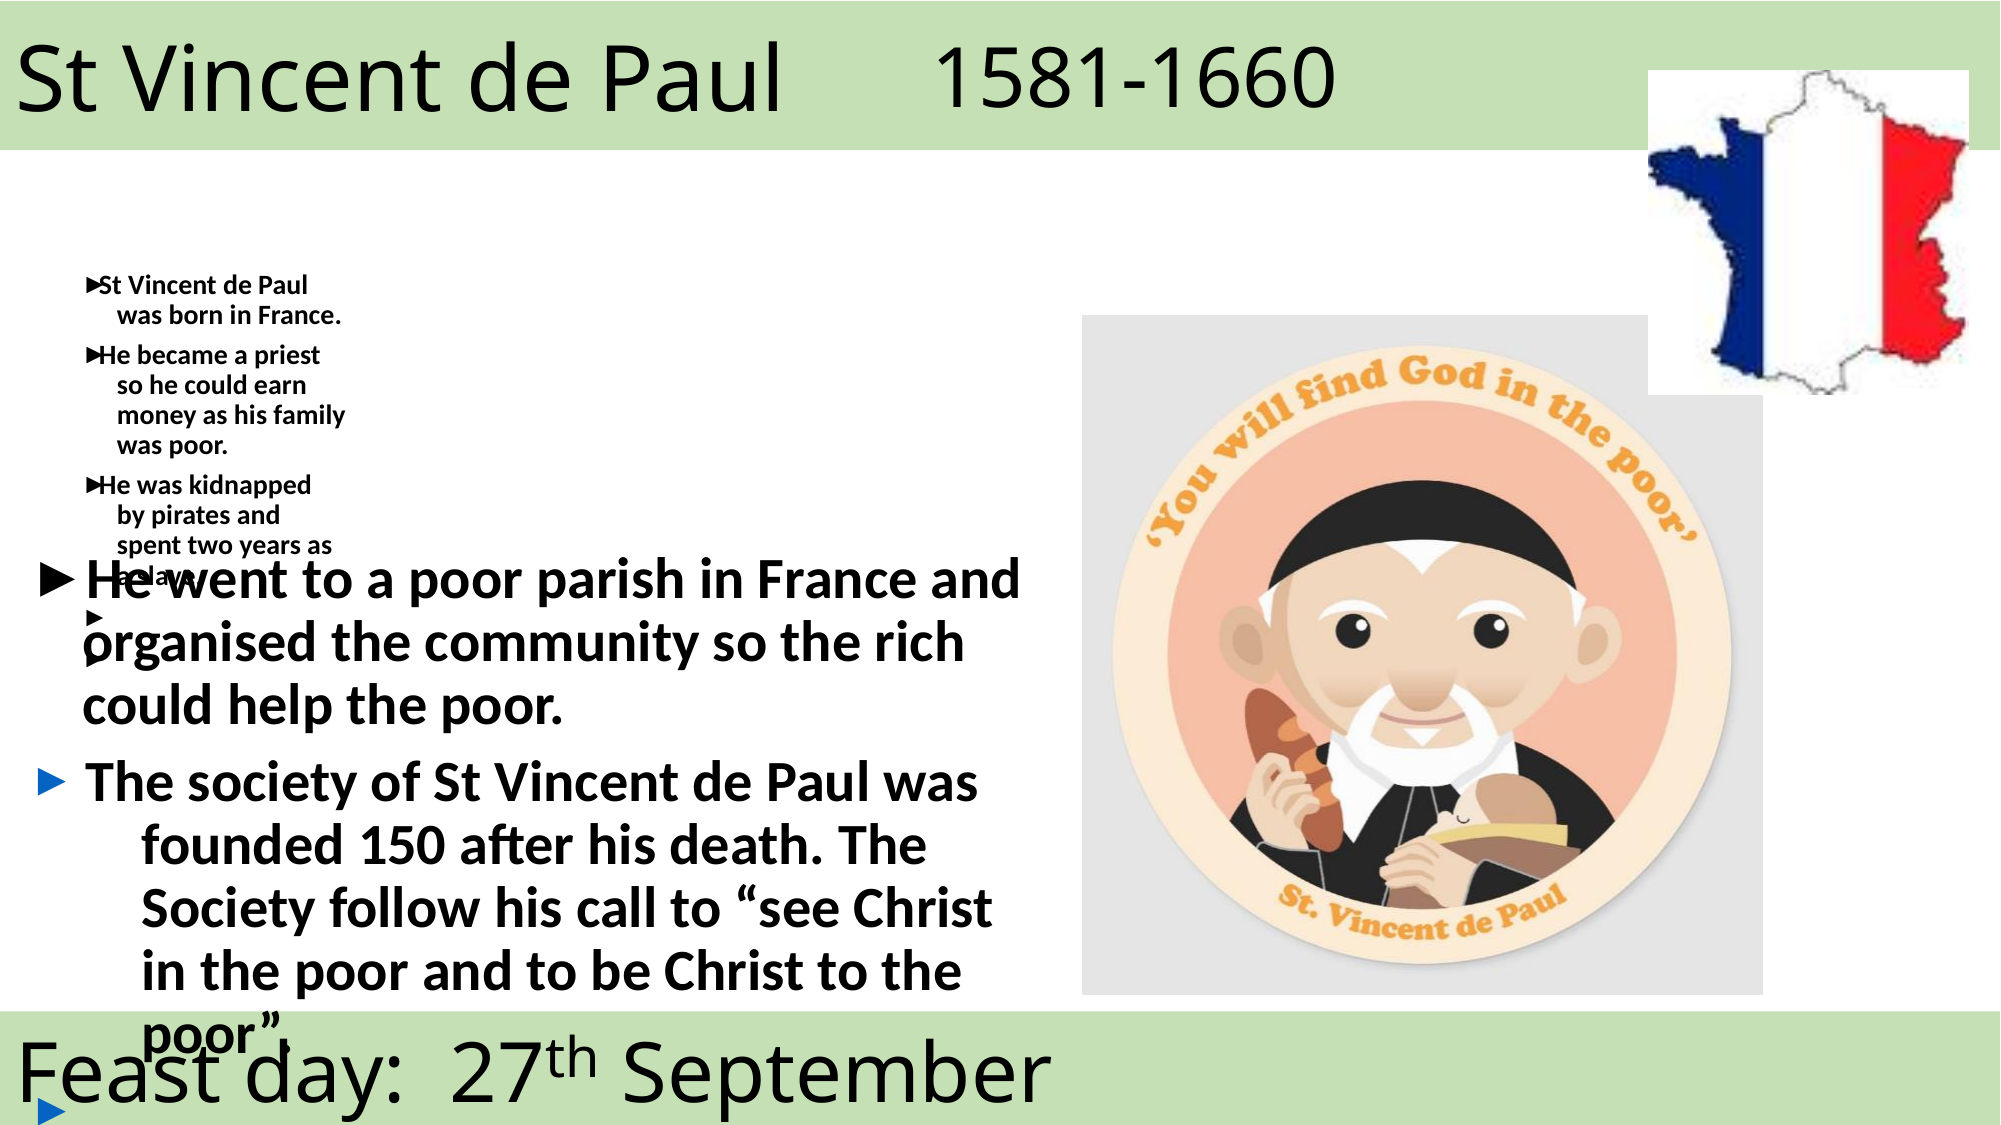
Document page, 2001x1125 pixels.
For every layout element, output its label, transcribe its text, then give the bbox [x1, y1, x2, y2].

picture [1082, 70, 1969, 996]
text_box He went to a poor parish in France and organised the community so the rich could help the poor. The society of St Vincent de Paul was founded 150 after his death. The Society follow his call to “see Christ in the poor and to be Christ to the poor”. [14, 541, 1055, 1011]
list St Vincent de Paul was born in France. He became a priest so he could earn money as his family was poor. He was kidnapped by pirates and spent two years as a slave. [31, 166, 1055, 541]
text_box 1581-1660 [916, 17, 1566, 134]
text_box St Vincent de Paul [0, 1, 2000, 150]
text_box Feast day: 27th September [0, 1011, 2000, 1125]
